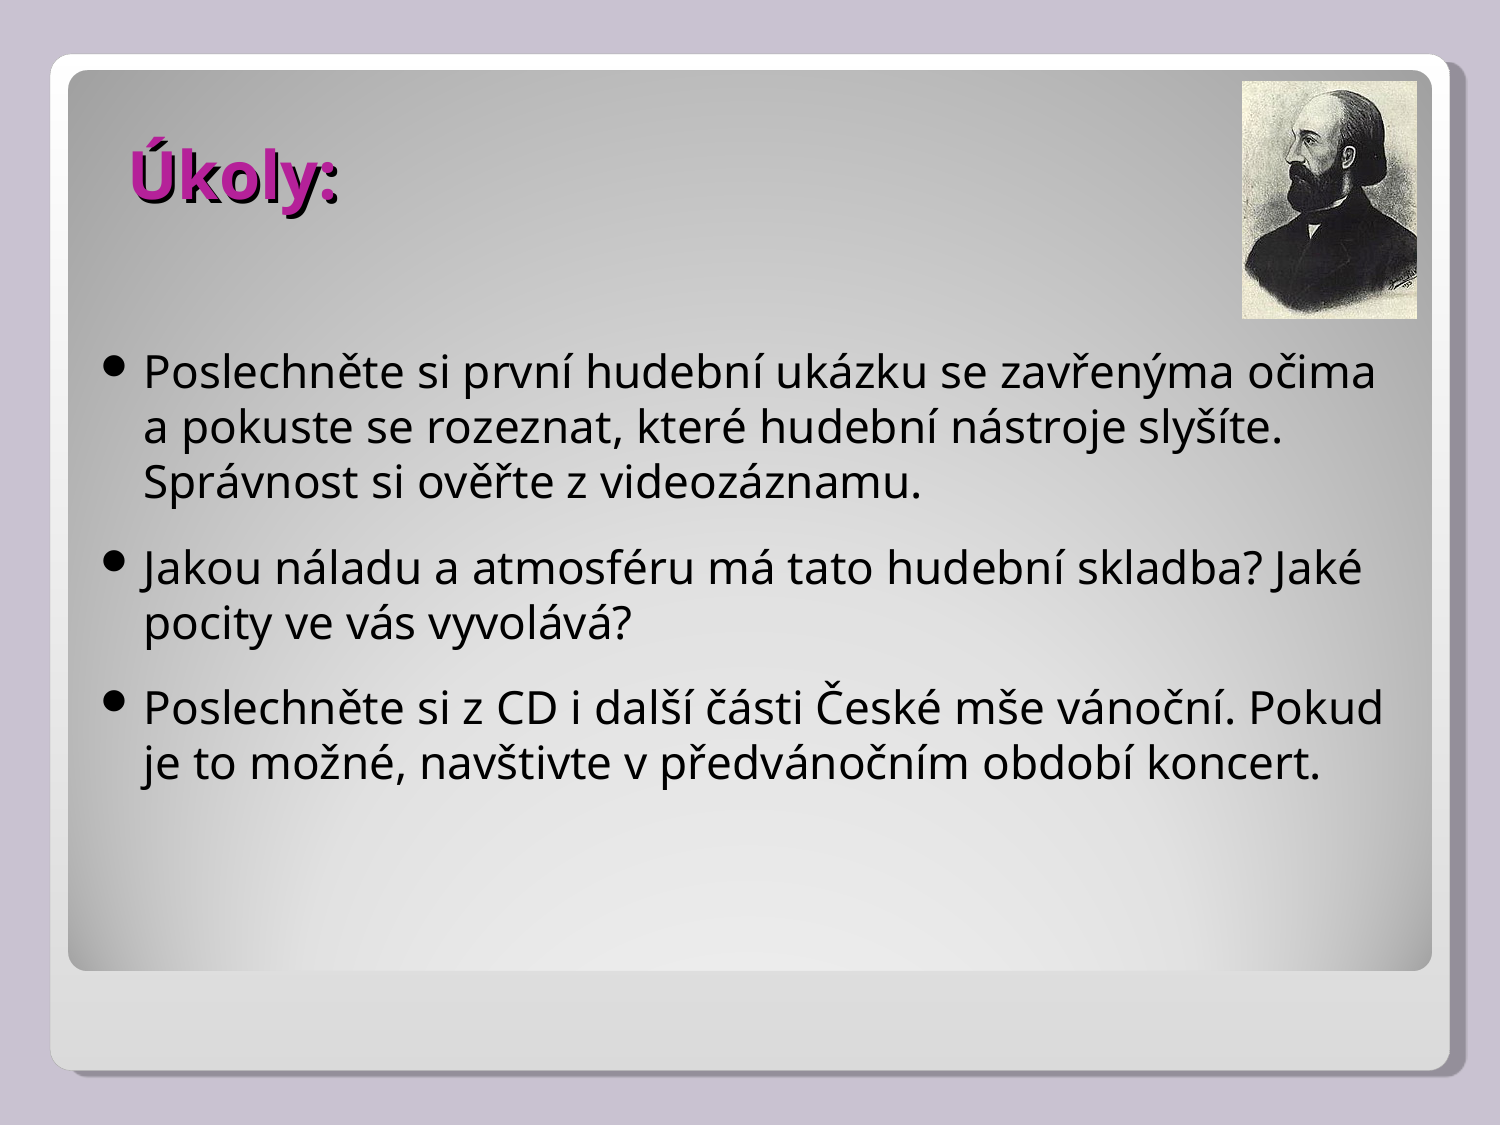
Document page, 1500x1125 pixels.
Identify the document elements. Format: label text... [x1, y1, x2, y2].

text_box Úkoly: [112, 125, 928, 221]
list Poslechněte si první hudební ukázku se zavřenýma očima a pokuste se rozeznat, které hudební nástroje slyšíte. Správnost si ověřte z videozáznamu. Jakou náladu a atmosféru má tato hudební skladba? Jaké pocity ve vás vyvolává? Poslechněte si z CD i další části České mše vánoční. Pokud je to možné, navštivte v předvánočním období koncert. [70, 328, 1429, 966]
picture [67, 69, 1433, 972]
